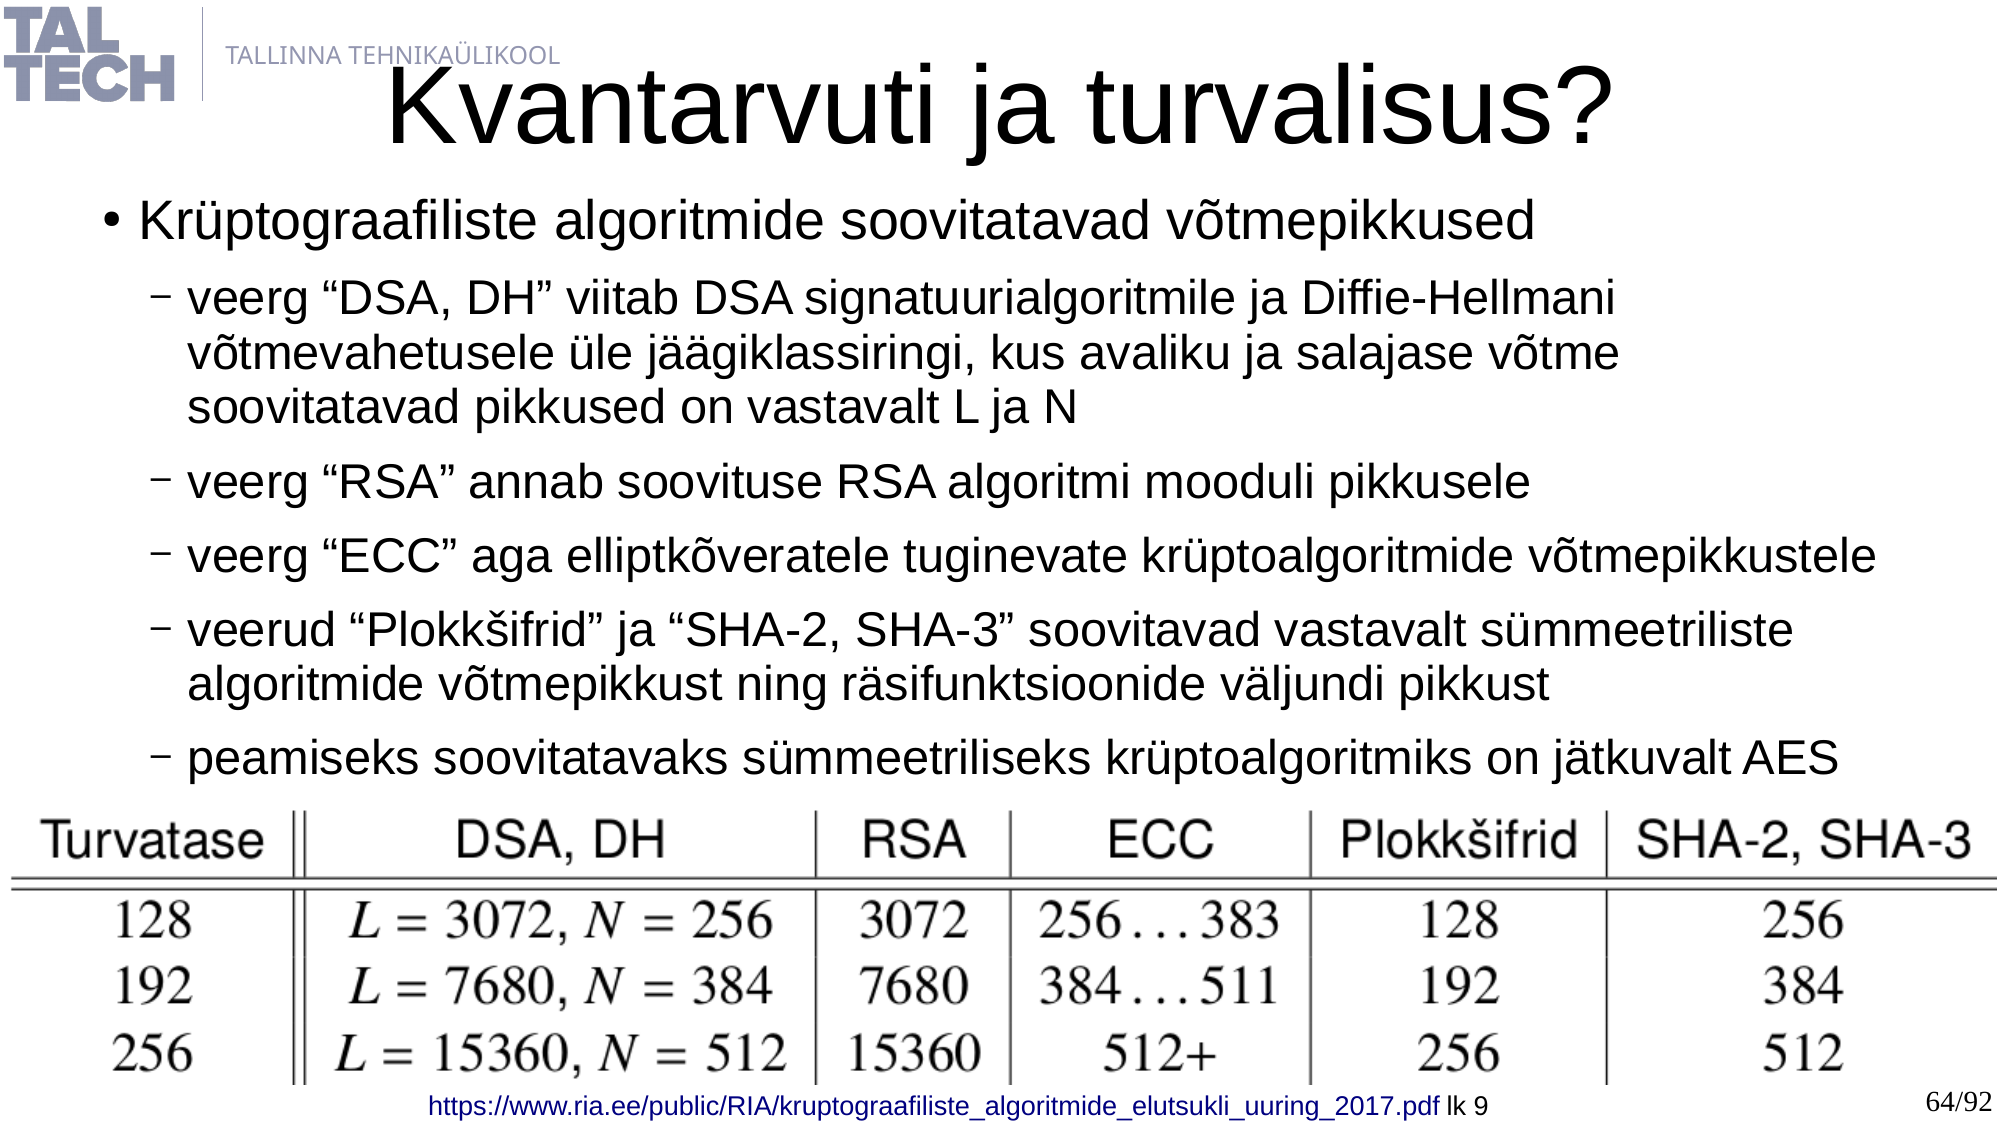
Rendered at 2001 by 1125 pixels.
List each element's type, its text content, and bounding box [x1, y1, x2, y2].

list Krüptograafiliste algoritmide soovitatavad võtmepikkused veerg “DSA, DH” viitab DSA signatuurialgoritmile ja Diffie-Hellmani võtmevahetusele üle jäägiklassiringi, kus avaliku ja salajase võtme soovitatavad pikkused on vastavalt L ja N veerg “RSA” annab soovituse RSA algoritmi mooduli pikkusele veerg “ECC” aga elliptkõveratele tuginevate krüptoalgoritmide võtmepikkustele veerud “Plokkšifrid” ja “SHA-2, SHA-3” soovitavad vastavalt sümmeetriliste algoritmide võtmepikkust ning räsifunktsioonide väljundi pikkust peamiseks soovitatavaks sümmeetriliseks krüptoalgoritmiks on jätkuvalt AES [89, 188, 1890, 803]
title Kvantarvuti ja turvalisus? [99, 43, 1901, 168]
text_box https://www.ria.ee/public/RIA/kruptograafiliste_algoritmide_elutsukli_uuring_2017.pdf lk 9 [413, 1083, 1512, 1125]
picture [0, 0, 178, 107]
picture [10, 803, 1997, 1085]
